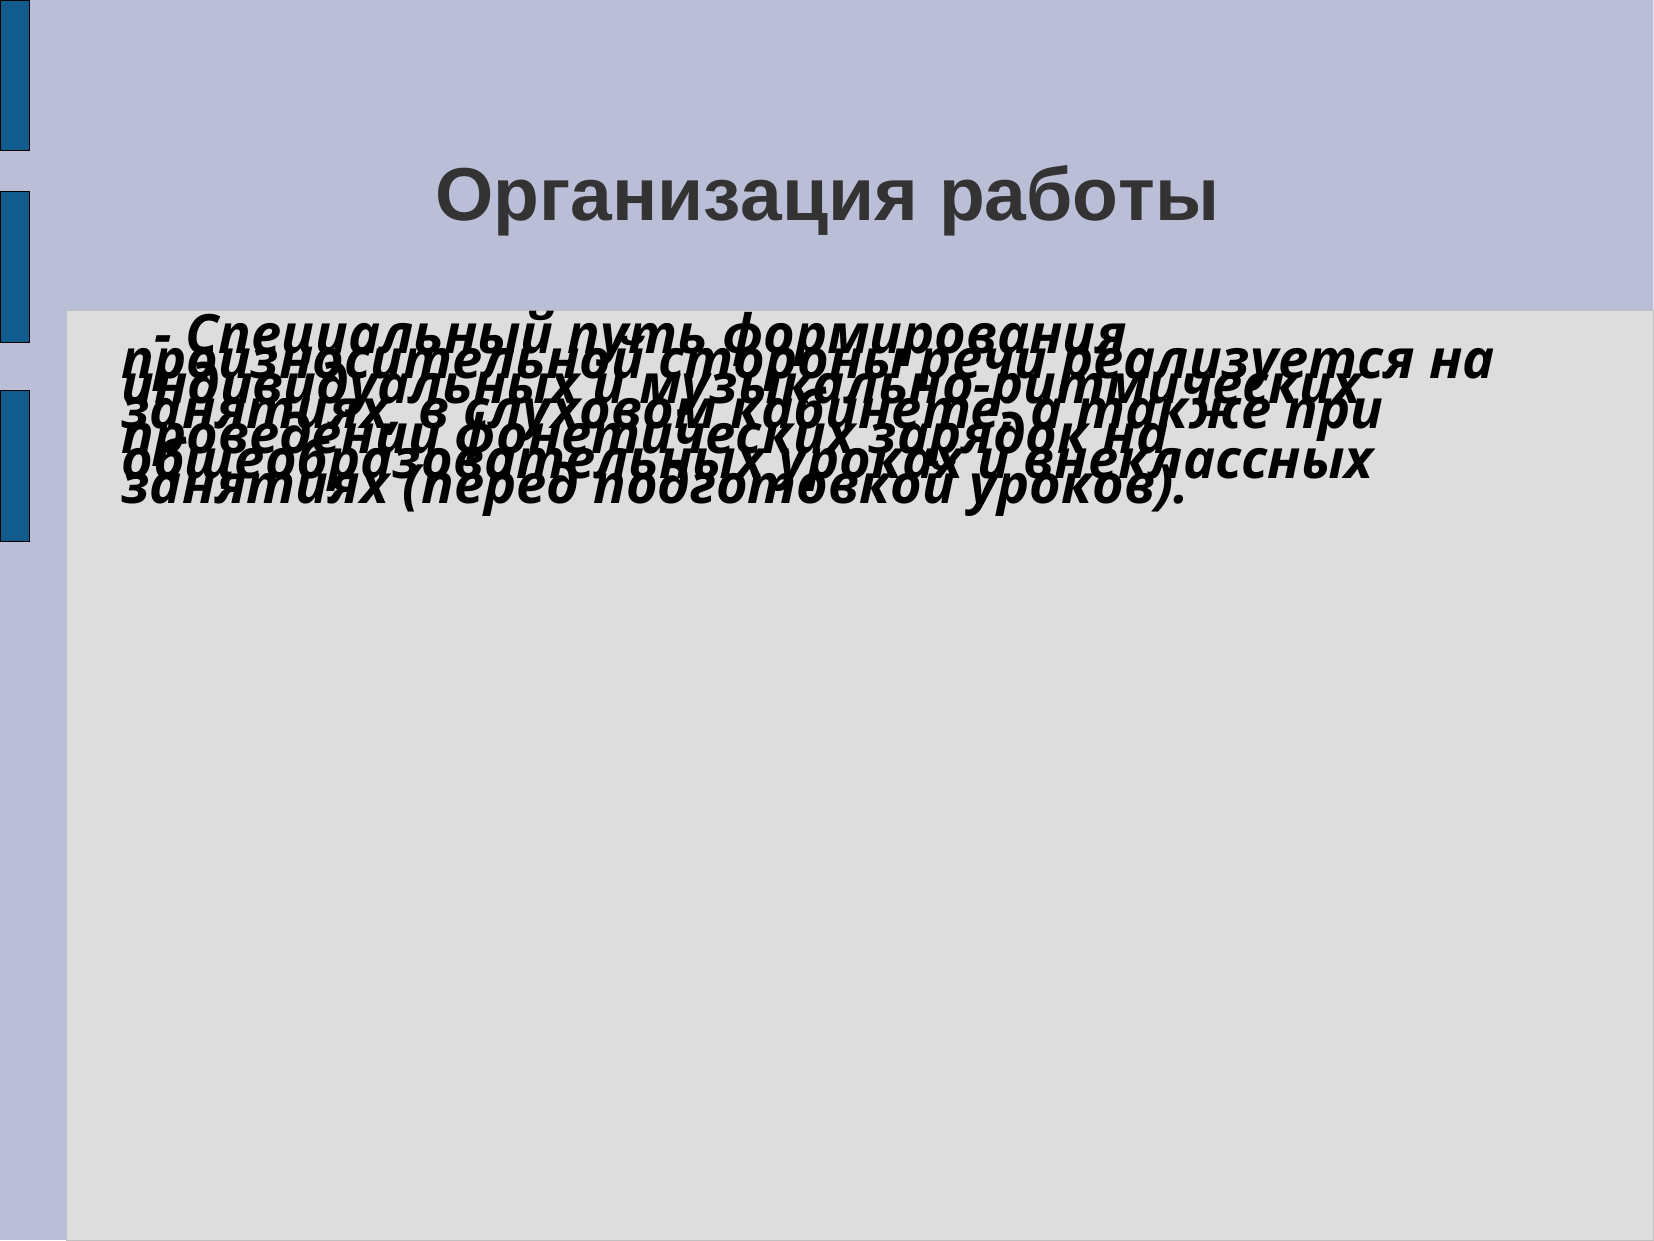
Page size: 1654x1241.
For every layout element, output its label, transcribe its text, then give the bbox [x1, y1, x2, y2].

list - Специальный путь формирования произносительной стороны речи реализуется на индивидуальных и музыкально-ритмических занятиях, в слуховом кабинете, а также при проведении фонетических зарядок на общеобразовательных уроках и внеклассных занятиях (перед подготовкой уроков). [121, 344, 1534, 1127]
title Организация работы [121, 91, 1534, 299]
